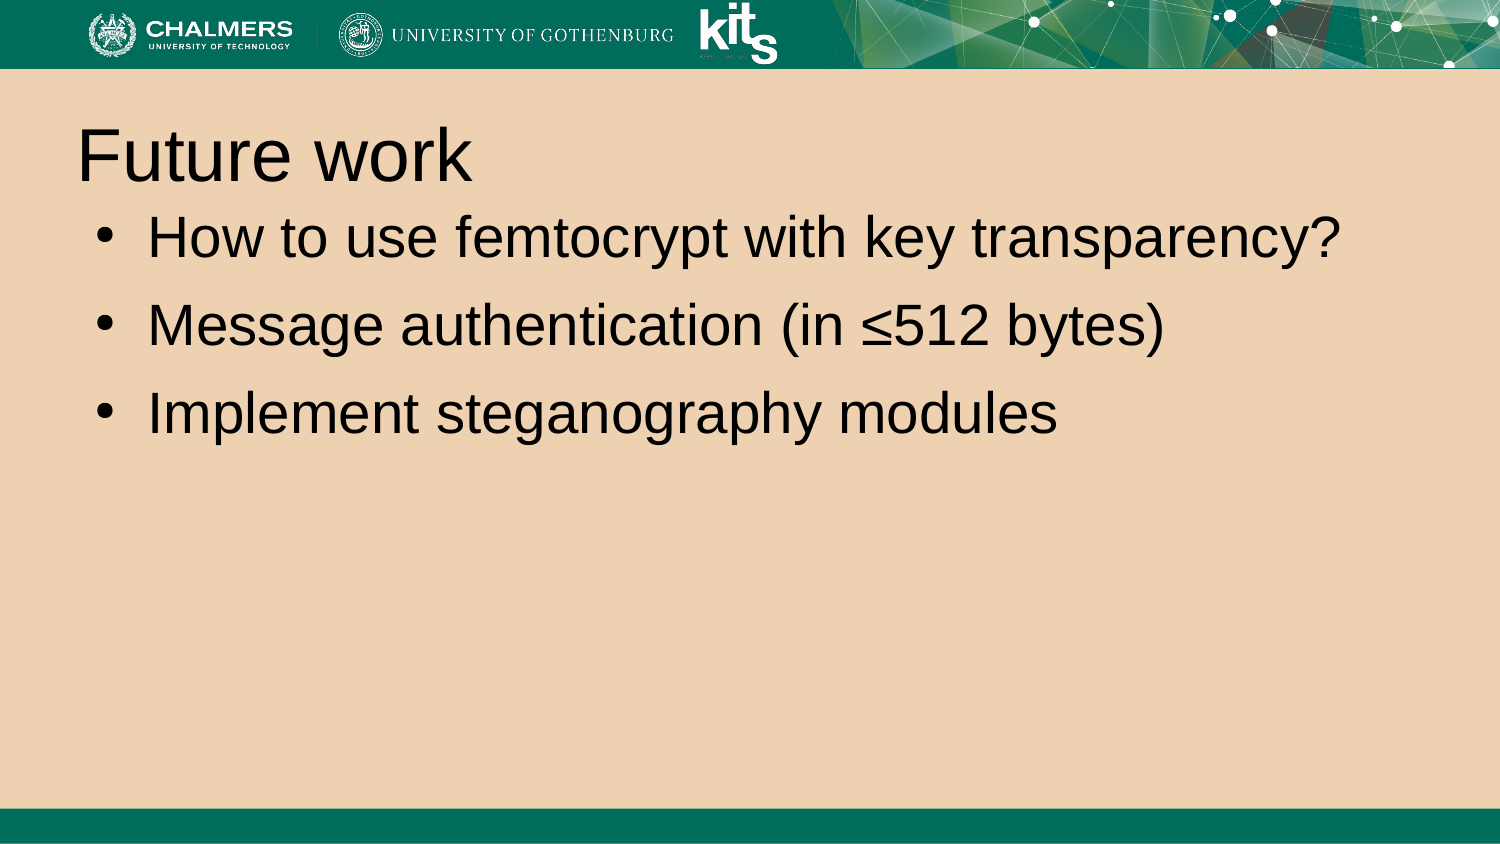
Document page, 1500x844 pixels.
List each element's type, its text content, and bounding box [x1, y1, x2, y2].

picture [64, 0, 782, 85]
title Future work [76, 100, 1425, 210]
list How to use femtocrypt with key transparency? Message authentication (in ≤512 bytes) Implement steganography modules [76, 210, 1425, 782]
